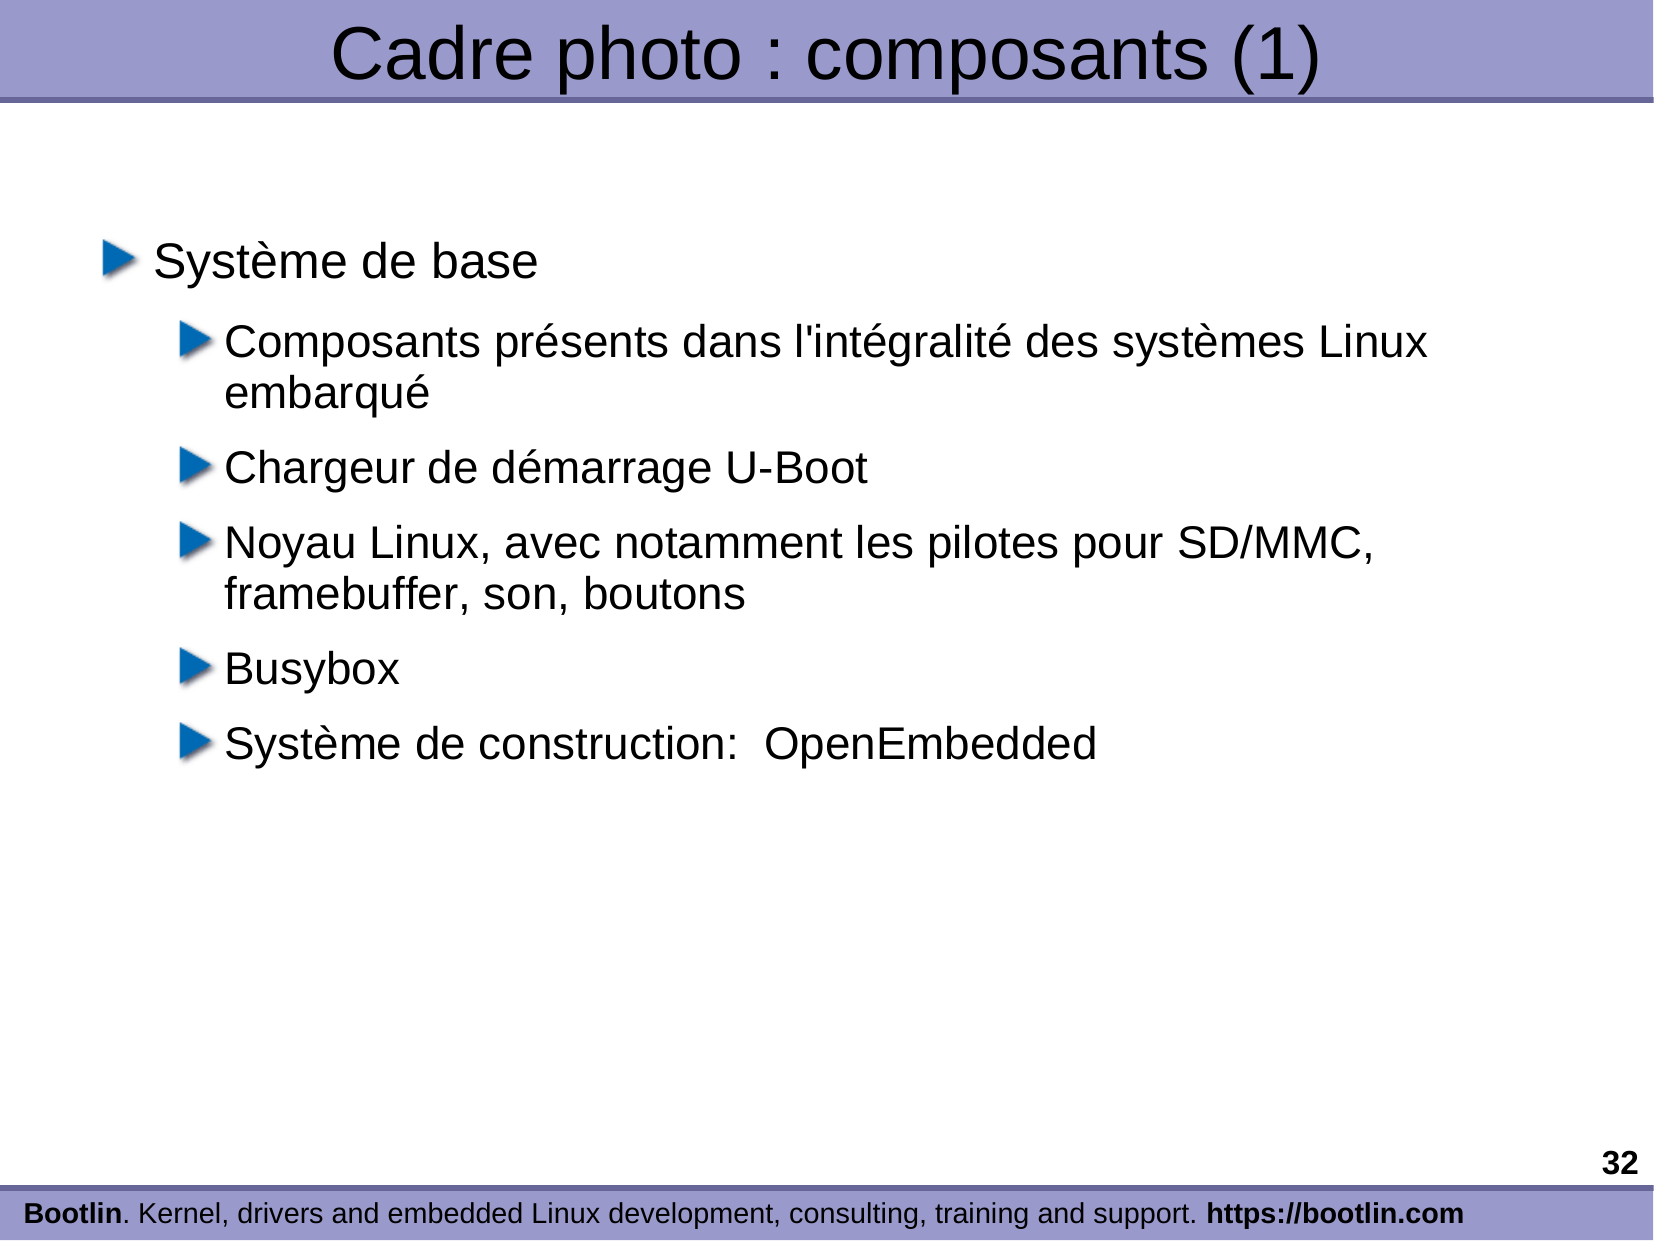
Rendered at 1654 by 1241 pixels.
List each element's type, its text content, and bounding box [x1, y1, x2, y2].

title Cadre photo : composants (1) [0, 0, 1654, 107]
list Système de base Composants présents dans l'intégralité des systèmes Linux embarqué Chargeur de démarrage U-Boot Noyau Linux, avec notamment les pilotes pour SD/MMC, framebuffer, son, boutons Busybox Système de construction: OpenEmbedded [82, 232, 1571, 1109]
